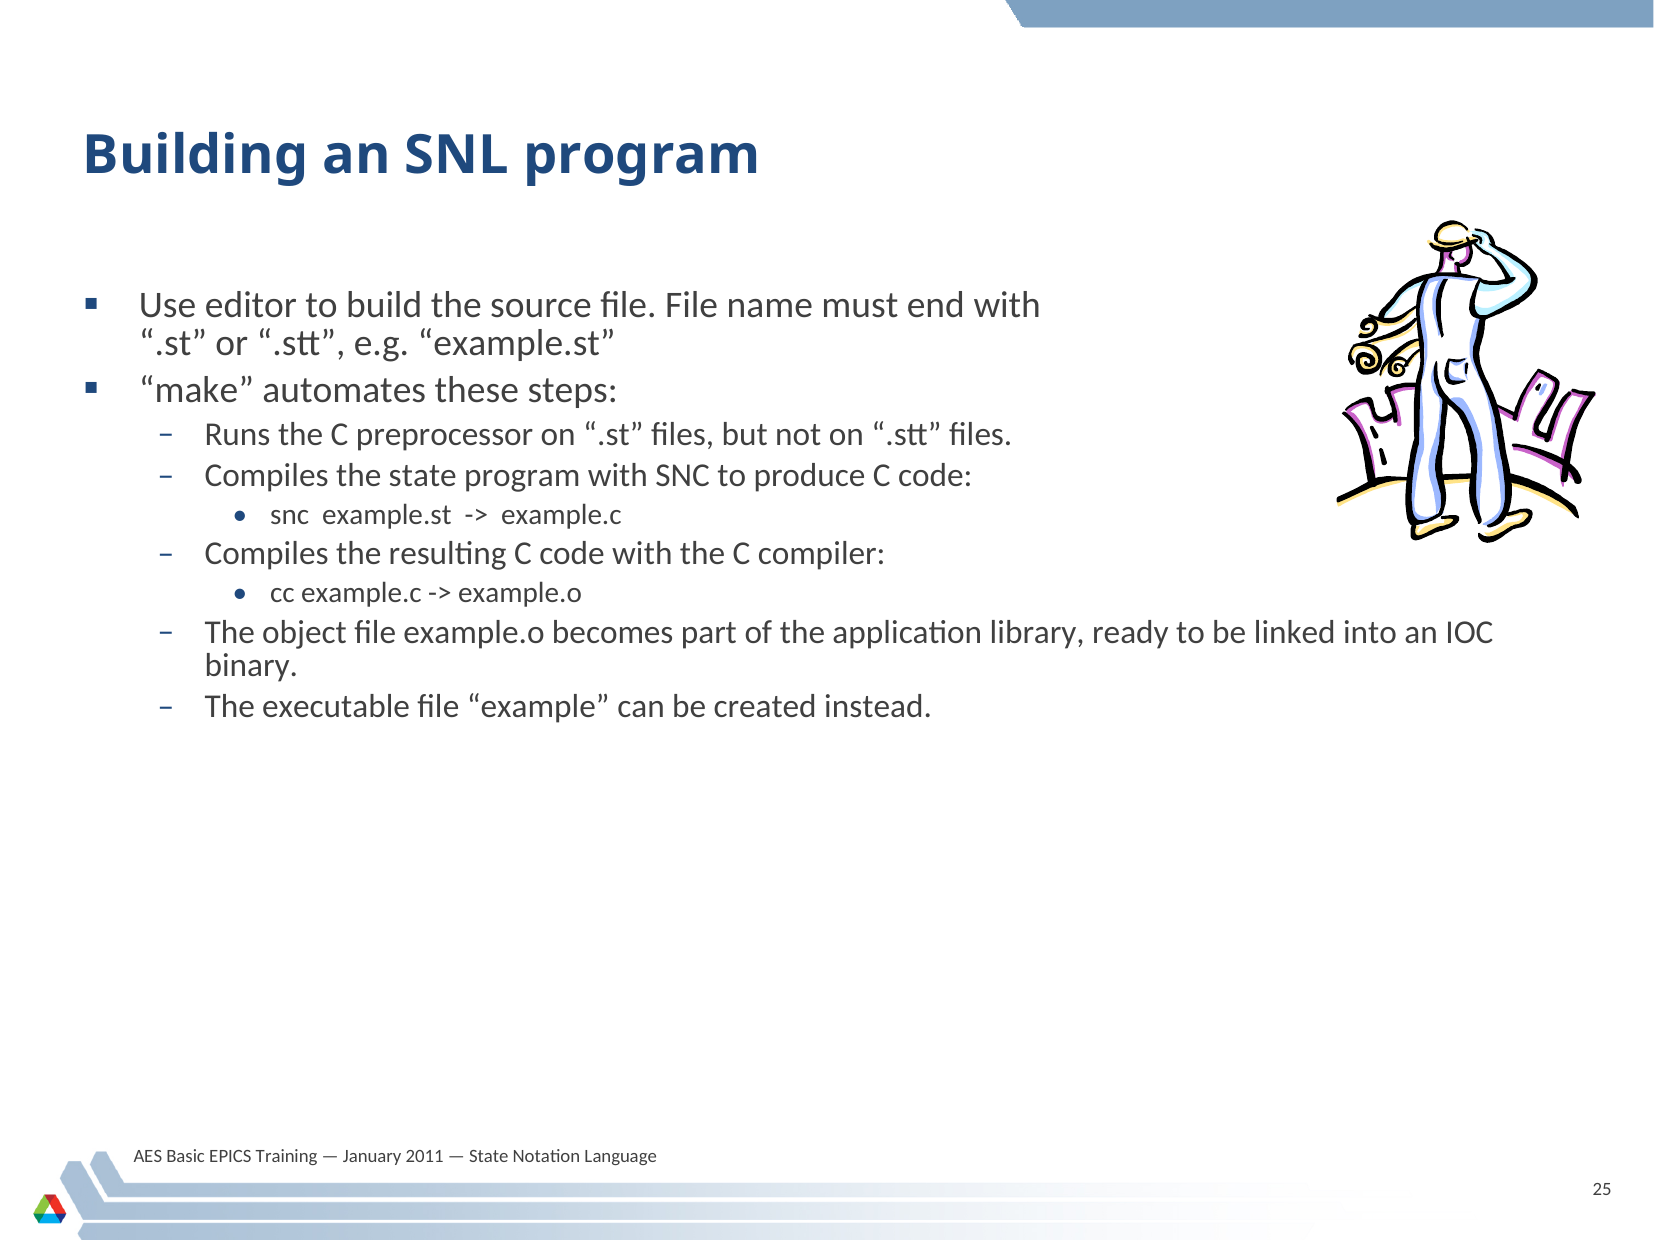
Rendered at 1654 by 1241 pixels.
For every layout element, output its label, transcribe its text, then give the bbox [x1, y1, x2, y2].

picture [1336, 220, 1596, 543]
picture [0, 0, 1654, 29]
list Use editor to build the source file. File name must end with “.st” or “.stt”, e.g. “example.st” “make” automates these steps: Runs the C preprocessor on “.st” files, but not on “.stt” files. Compiles the state program with SNC to produce C code: snc example.st -> example.c Compiles the resulting C code with the C compiler: cc example.c -> example.o The object file example.o becomes part of the application library, ready to be linked into an IOC binary. The executable file “example” can be created instead. [82, 289, 1571, 1108]
picture [0, 1143, 1654, 1240]
title Building an SNL program [82, 49, 1571, 257]
